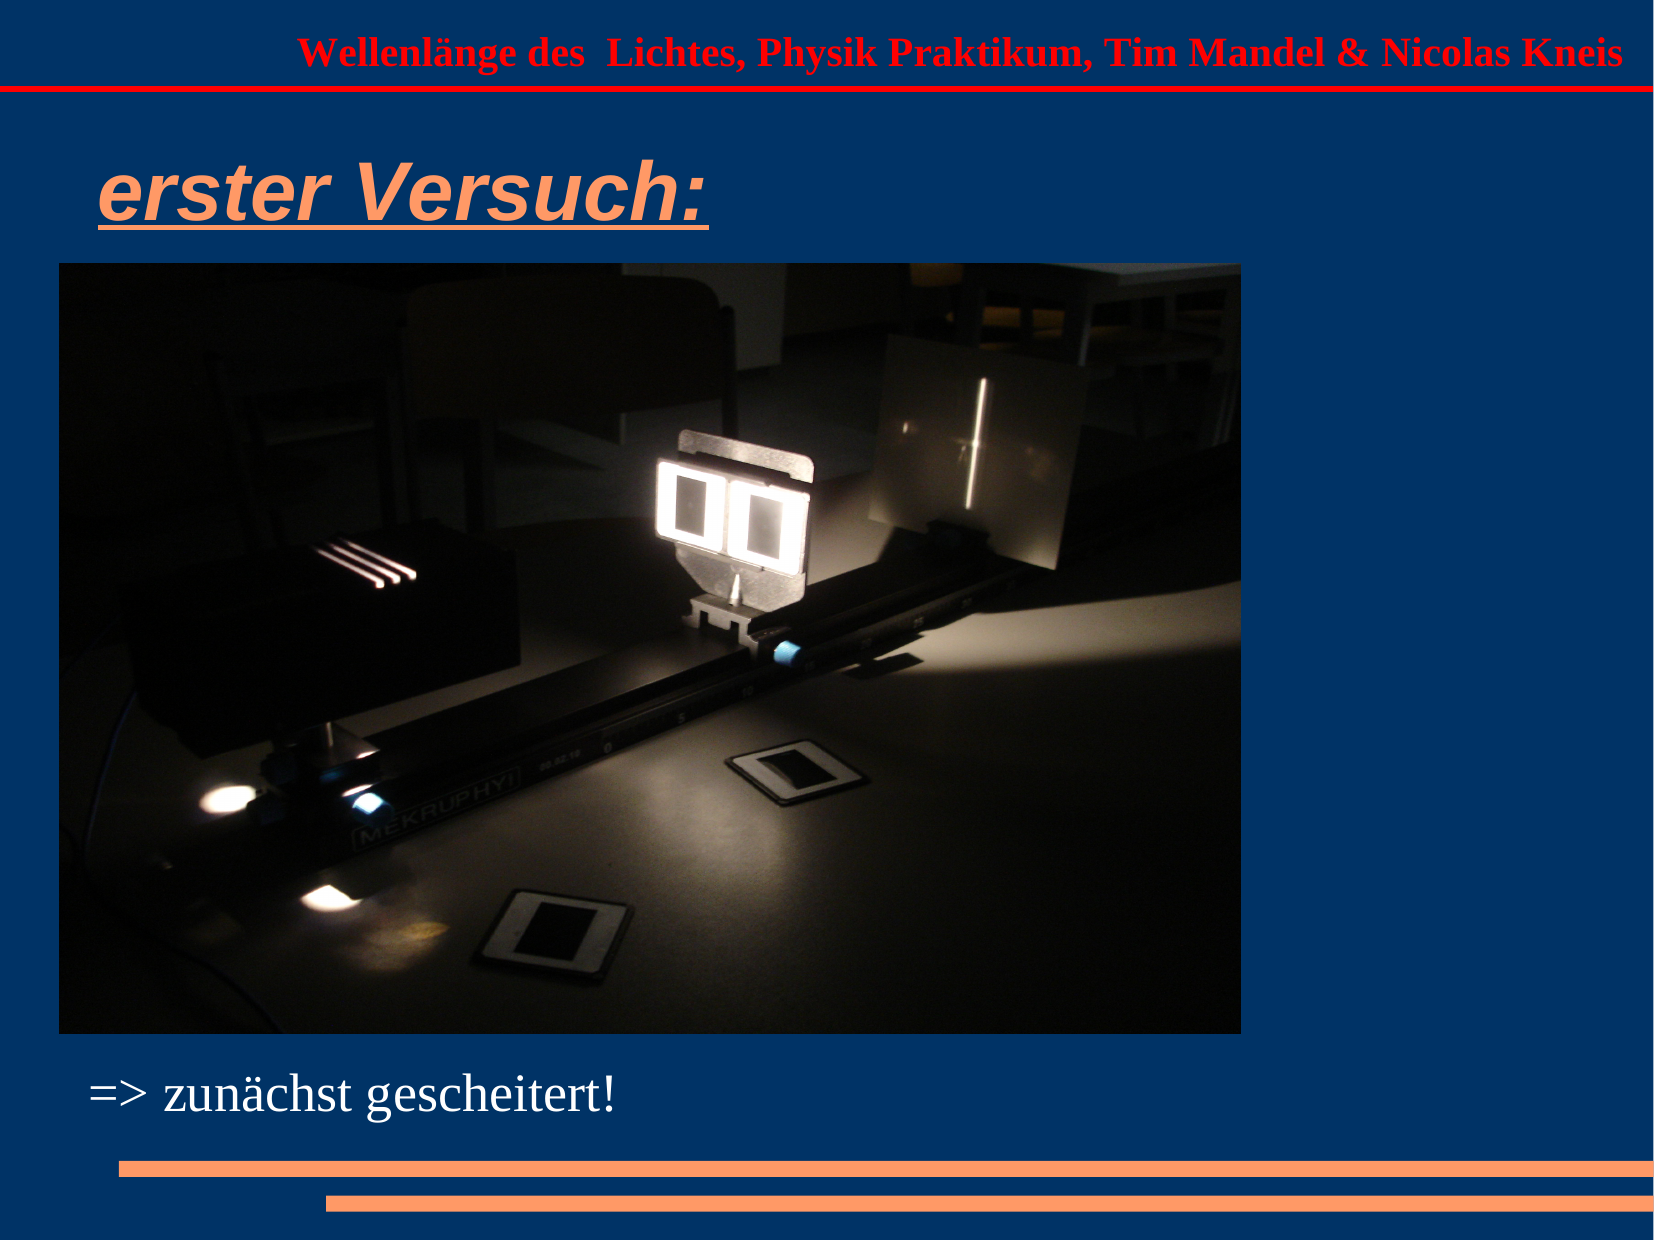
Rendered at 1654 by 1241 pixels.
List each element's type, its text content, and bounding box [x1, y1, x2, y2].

title erster Versuch: [97, 88, 1511, 296]
text_box => zunächst gescheitert! [88, 1062, 1241, 1125]
picture [59, 263, 1241, 1034]
text_box Wellenlänge des Lichtes, Physik Praktikum, Tim Mandel & Nicolas Kneis [265, 29, 1625, 97]
